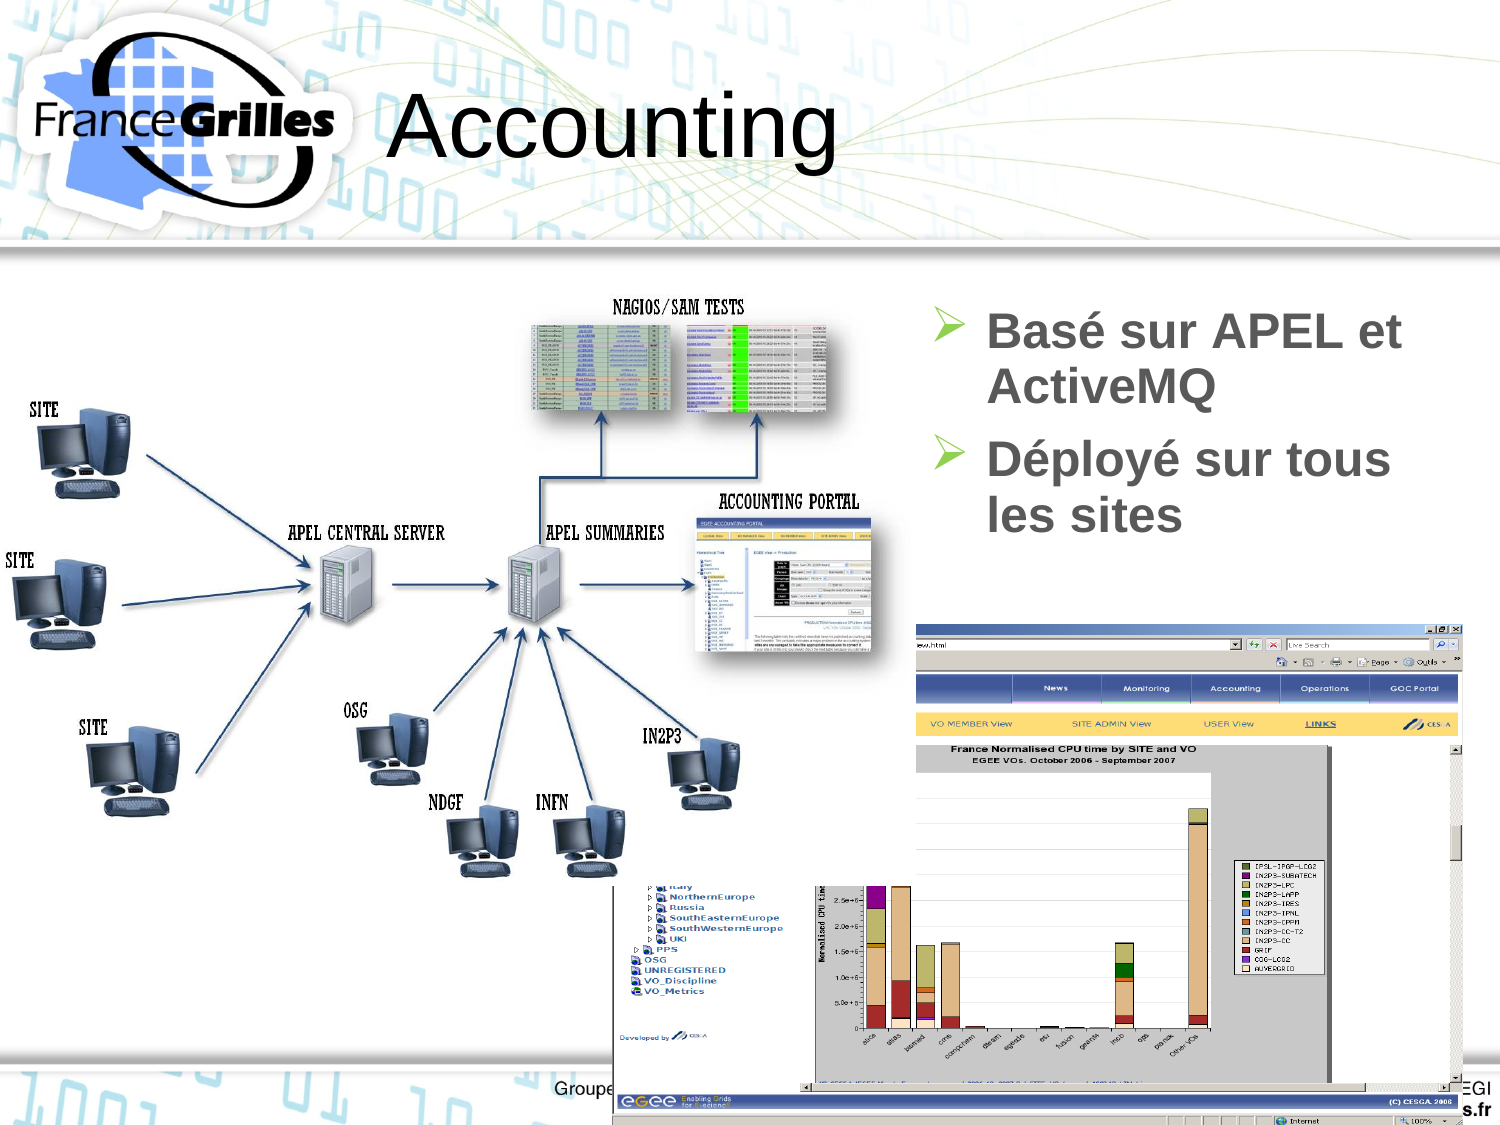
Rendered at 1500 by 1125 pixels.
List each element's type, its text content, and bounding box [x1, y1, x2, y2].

title Accounting [372, 7, 1459, 244]
picture [0, 0, 1500, 1125]
list Basé sur APEL et ActiveMQ Déployé sur tous les sites [916, 295, 1477, 615]
